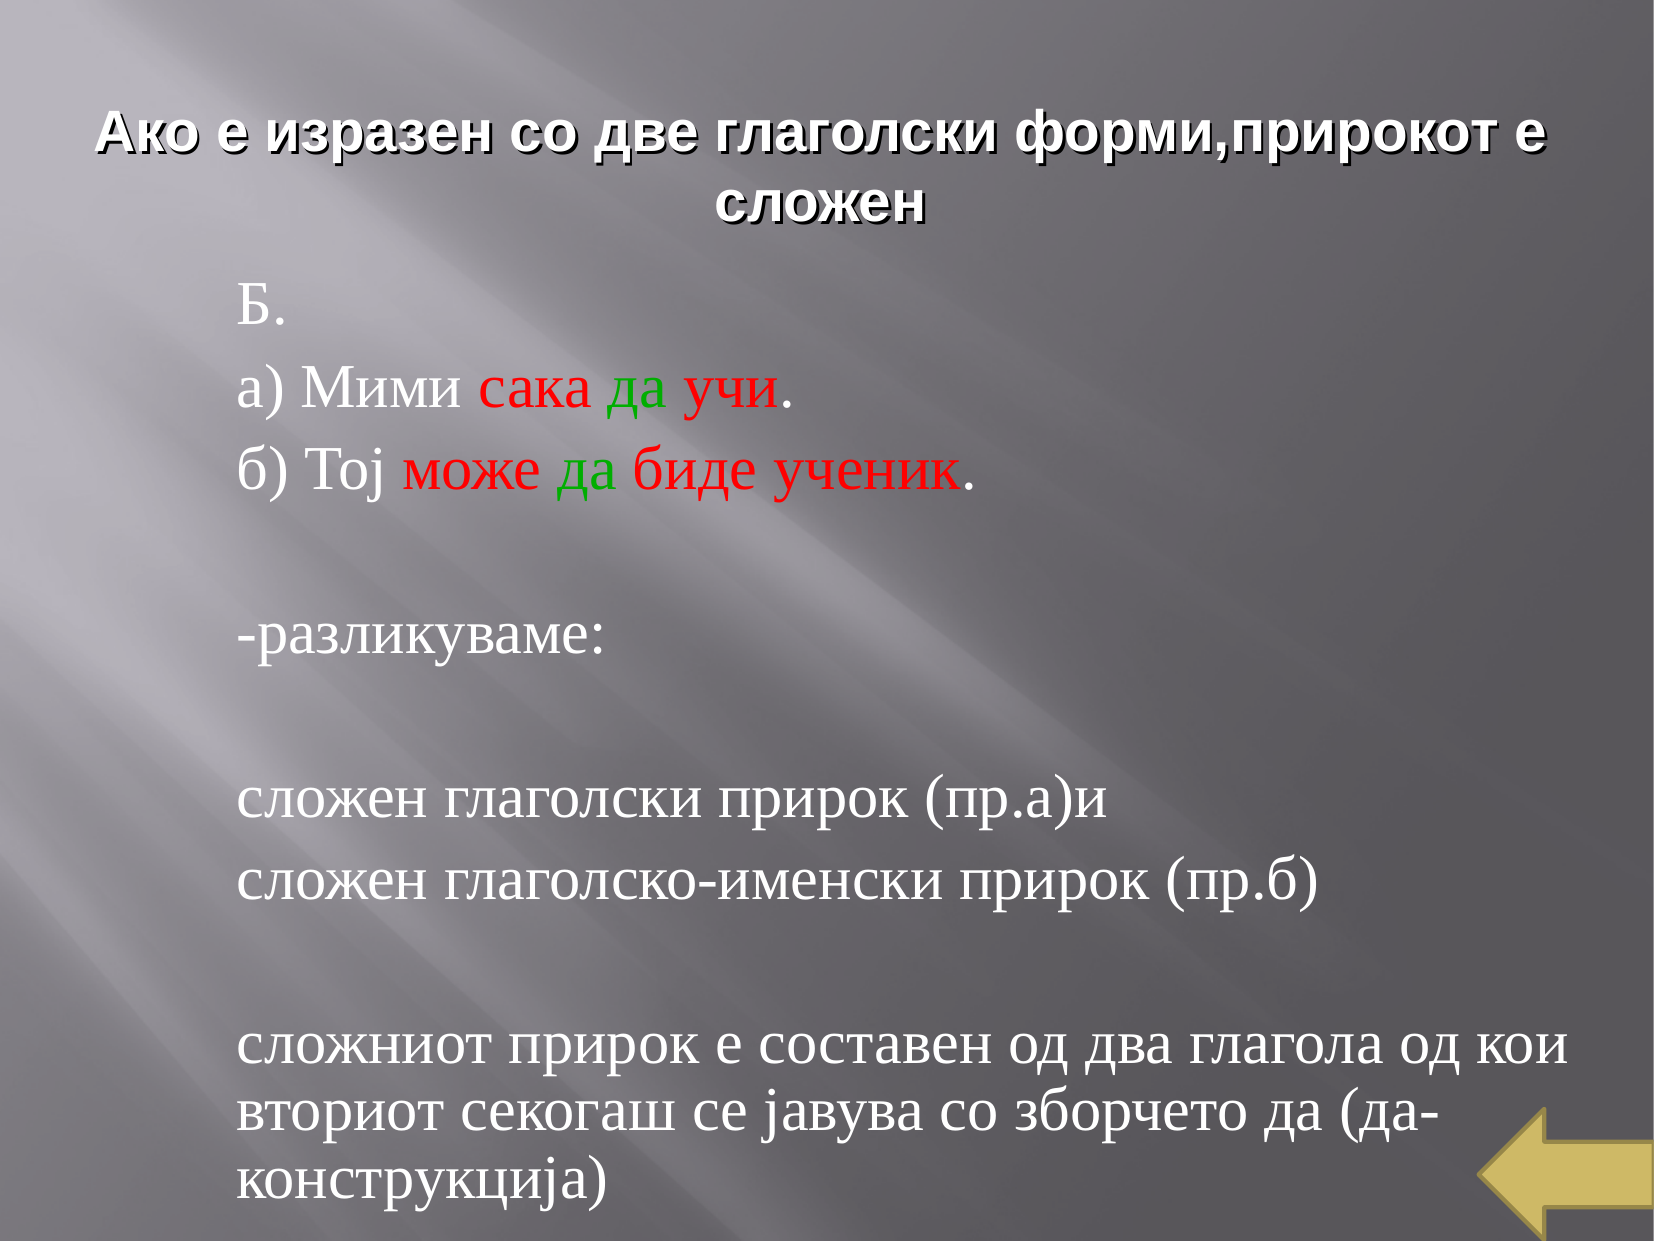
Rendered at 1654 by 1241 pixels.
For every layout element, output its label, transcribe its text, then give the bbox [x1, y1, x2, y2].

picture [0, 0, 1654, 1241]
subtitle Б. а) Мими сака да учи. б) Тој може да биде ученик. -разликуваме: сложен глаголски прирок (пр.а)и сложен глаголско-именски прирок (пр.б)‏ сложниот прирок е составен од два глагола од кои вториот секогаш се јавува со зборчето да (да-конструкција)‏ [165, 271, 1654, 1241]
text_box [1478, 1108, 1654, 1241]
title Ако е изразен со две глаголски форми,прирокот е сложен [76, 60, 1565, 266]
